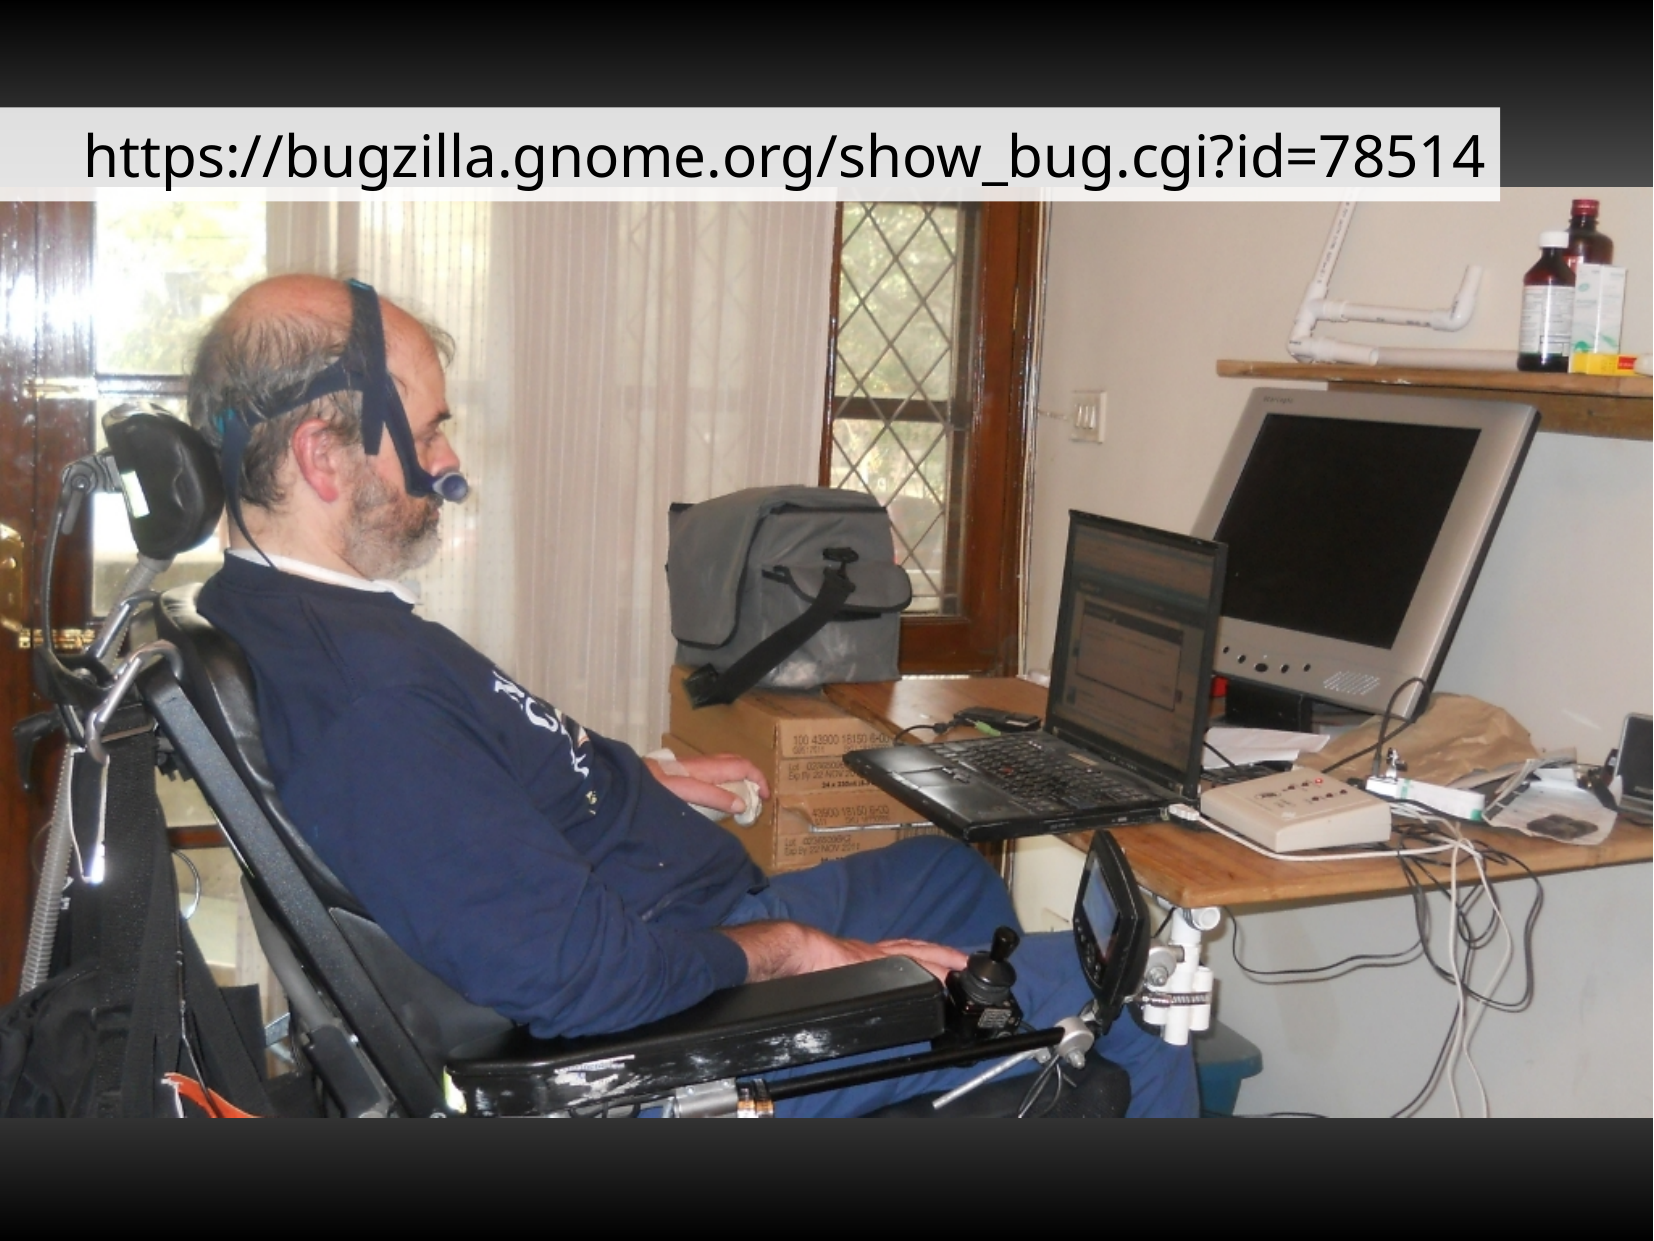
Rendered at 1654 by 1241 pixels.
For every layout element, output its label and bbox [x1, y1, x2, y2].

picture [0, 187, 1653, 1118]
